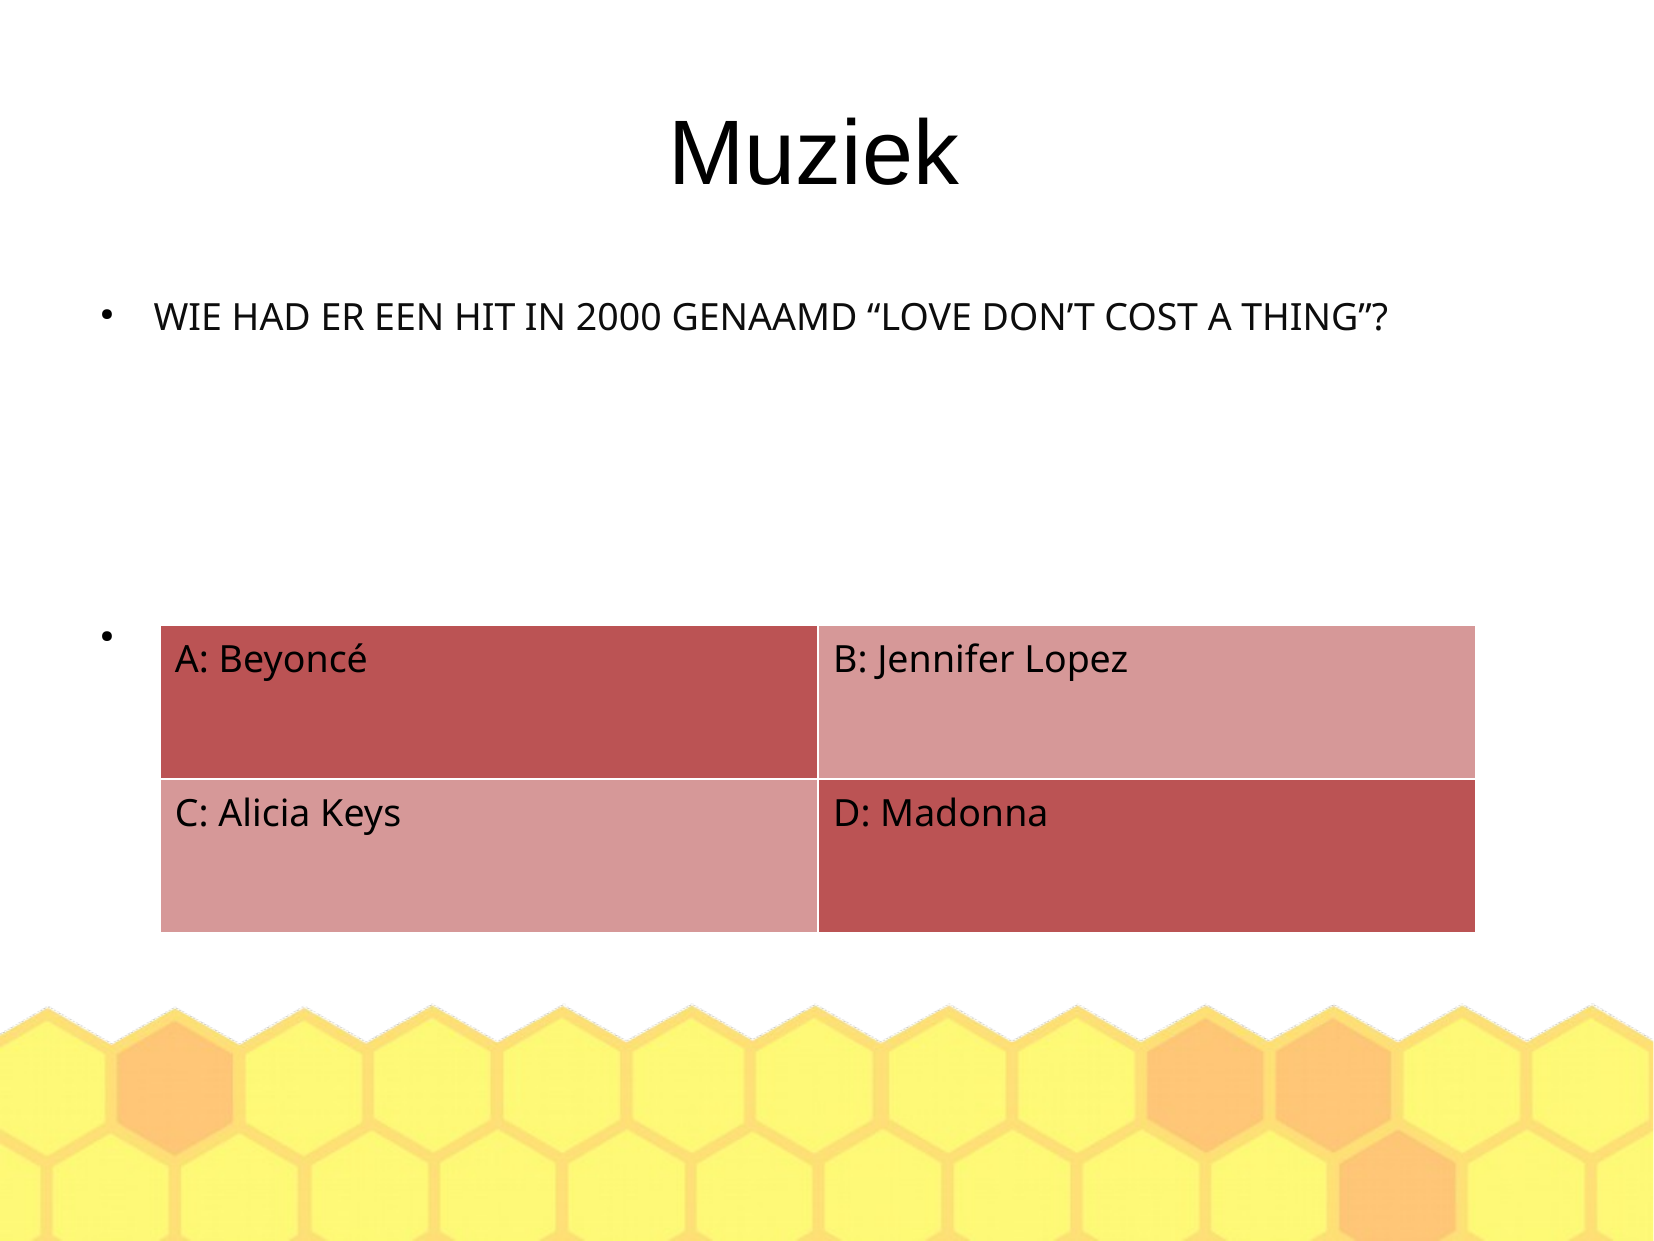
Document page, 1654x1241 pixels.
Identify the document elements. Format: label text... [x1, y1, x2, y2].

table_cell C: Alicia Keys [161, 780, 817, 932]
table_cell D: Madonna [819, 780, 1475, 932]
table_header A: Beyoncé [161, 626, 817, 778]
title Muziek [82, 49, 1571, 257]
list Wie had er een hit in 2000 genaamd “Love don’t Cost A Thing”? [82, 290, 1571, 1010]
table_header B: Jennifer Lopez [819, 626, 1475, 778]
picture [0, 1001, 1654, 1241]
